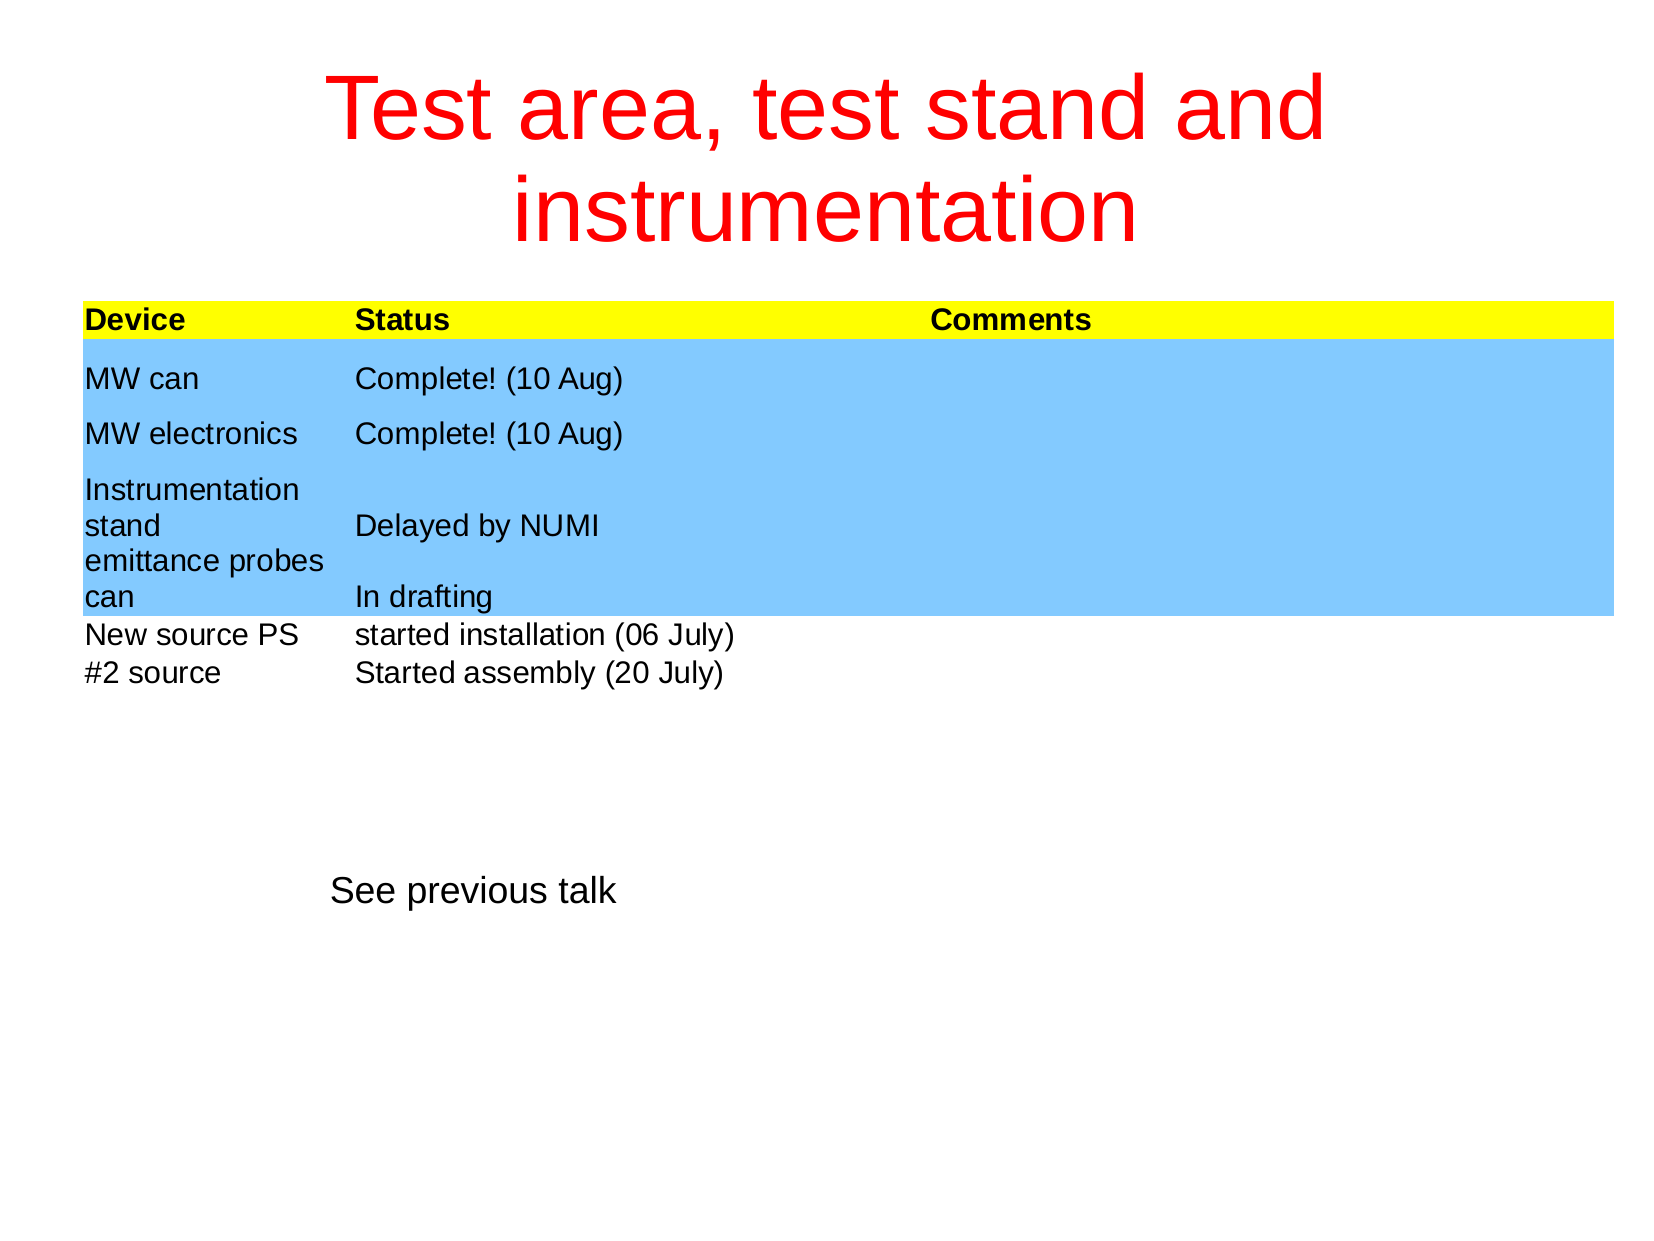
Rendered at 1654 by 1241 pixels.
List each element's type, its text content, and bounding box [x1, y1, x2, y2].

text_box See previous talk [315, 862, 938, 920]
chart [82, 300, 1616, 1241]
title Test area, test stand and instrumentation [82, 55, 1571, 263]
